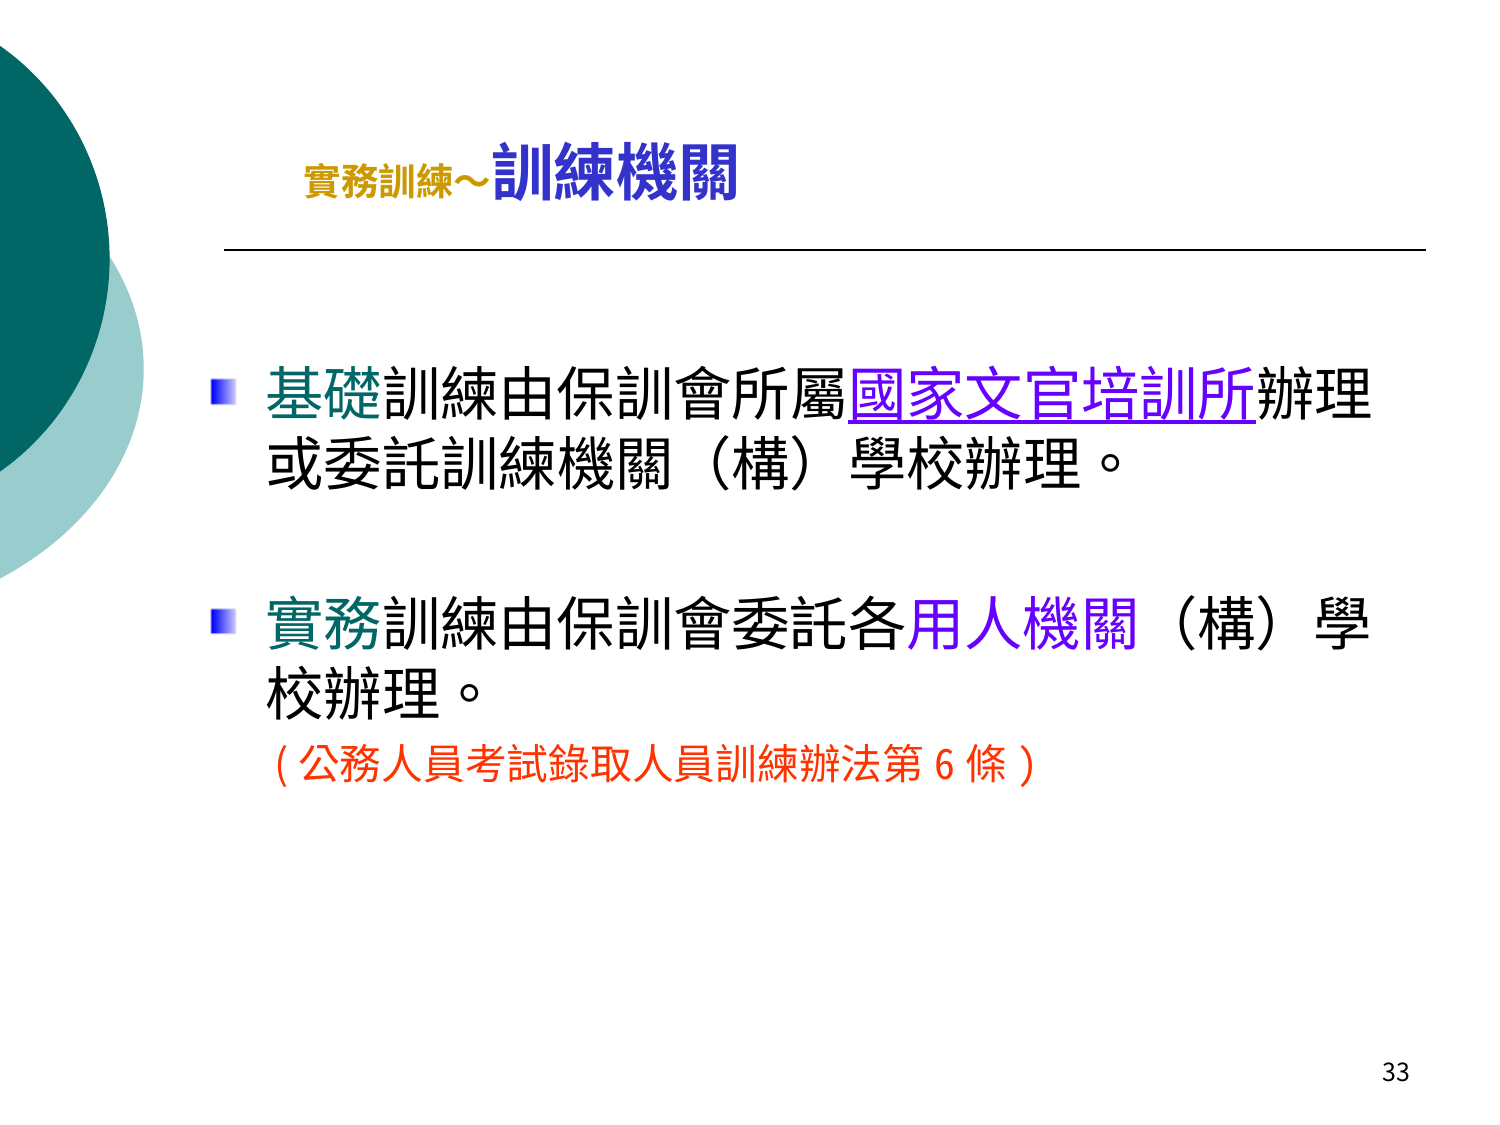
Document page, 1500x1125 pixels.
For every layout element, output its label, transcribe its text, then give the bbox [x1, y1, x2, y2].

list 基礎訓練由保訓會所屬國家文官培訓所辦理或委託訓練機關（構）學校辦理。 實務訓練由保訓會委託各用人機關（構）學校辦理。 (公務人員考試錄取人員訓練辦法第6條) [194, 349, 1395, 897]
text_box 實務訓練～訓練機關 [289, 125, 916, 216]
